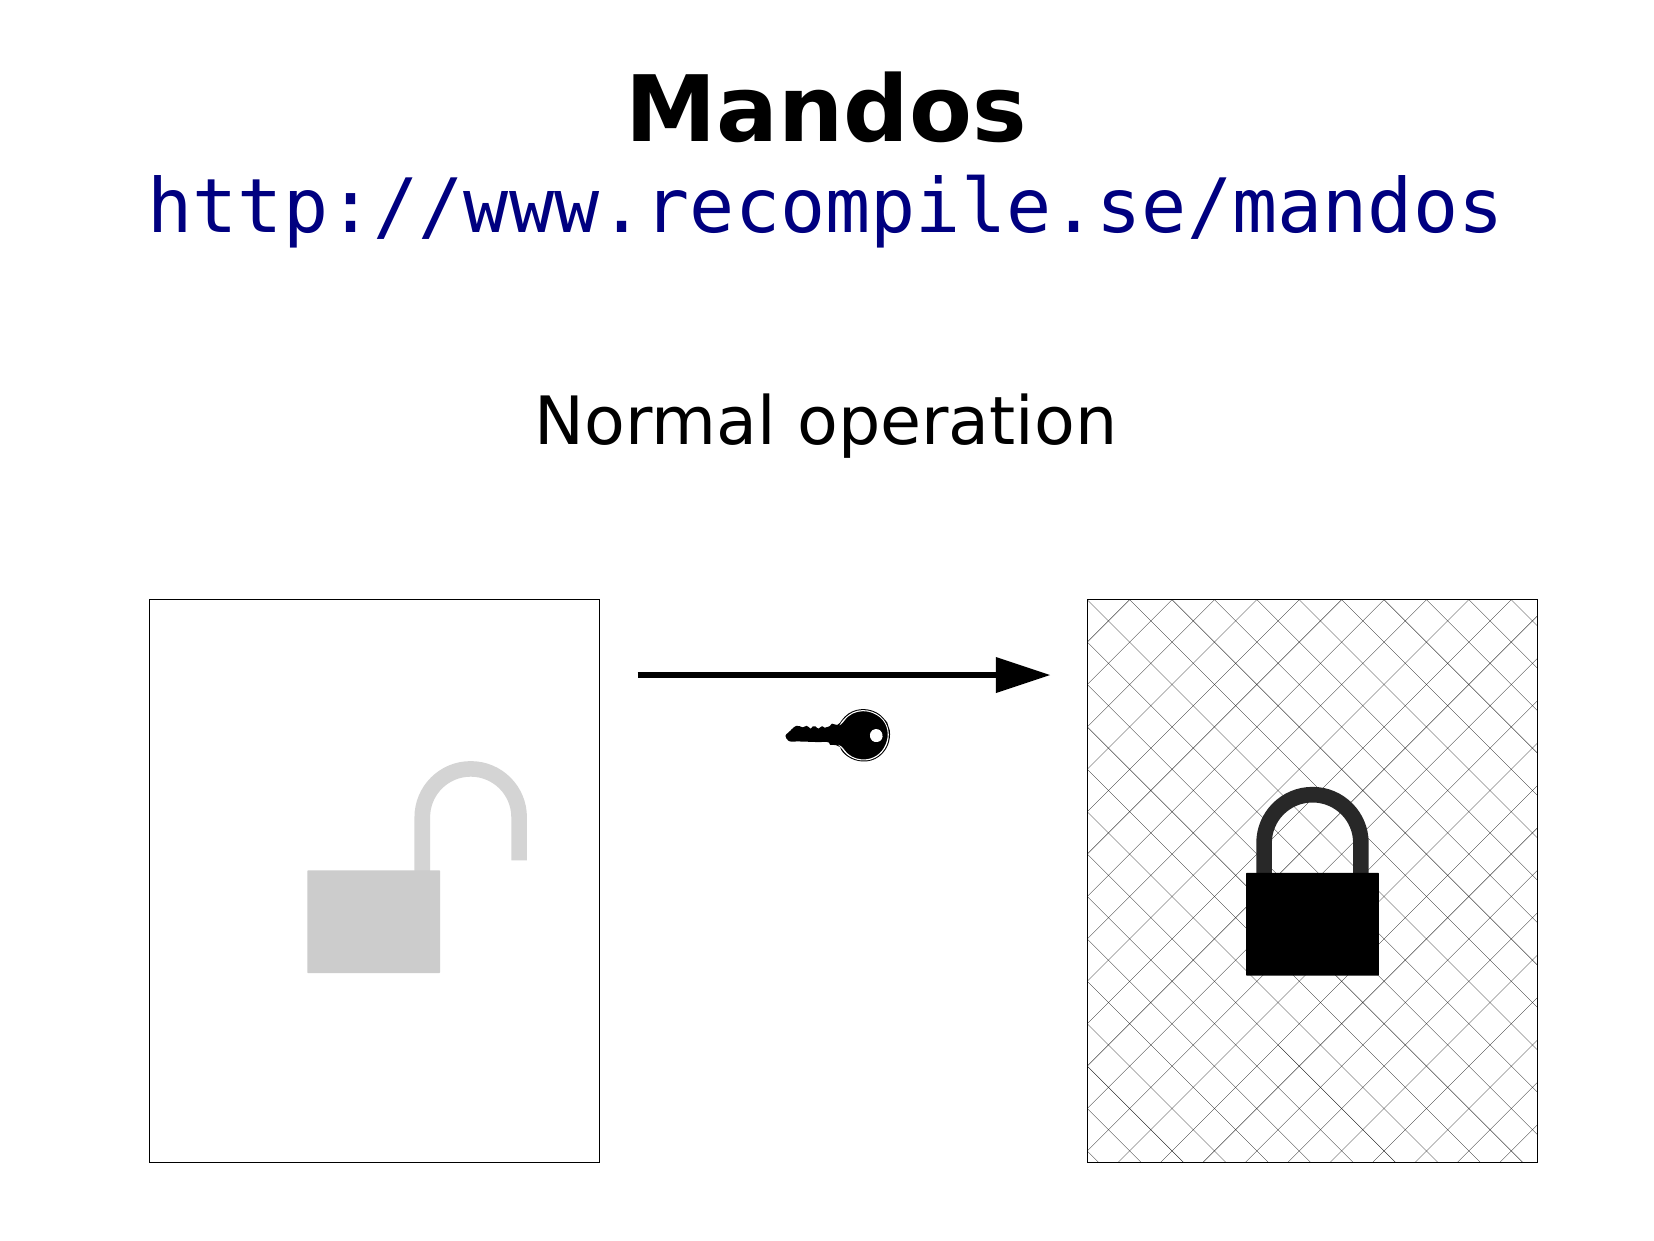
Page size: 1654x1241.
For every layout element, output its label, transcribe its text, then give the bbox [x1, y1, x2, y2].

text_box [1087, 599, 1538, 1163]
picture [1195, 764, 1430, 999]
text_box [149, 599, 600, 1163]
picture [750, 690, 935, 788]
text_box Normal operation [520, 375, 1133, 468]
title Mandos http://www.recompile.se/mandos [82, 49, 1571, 257]
